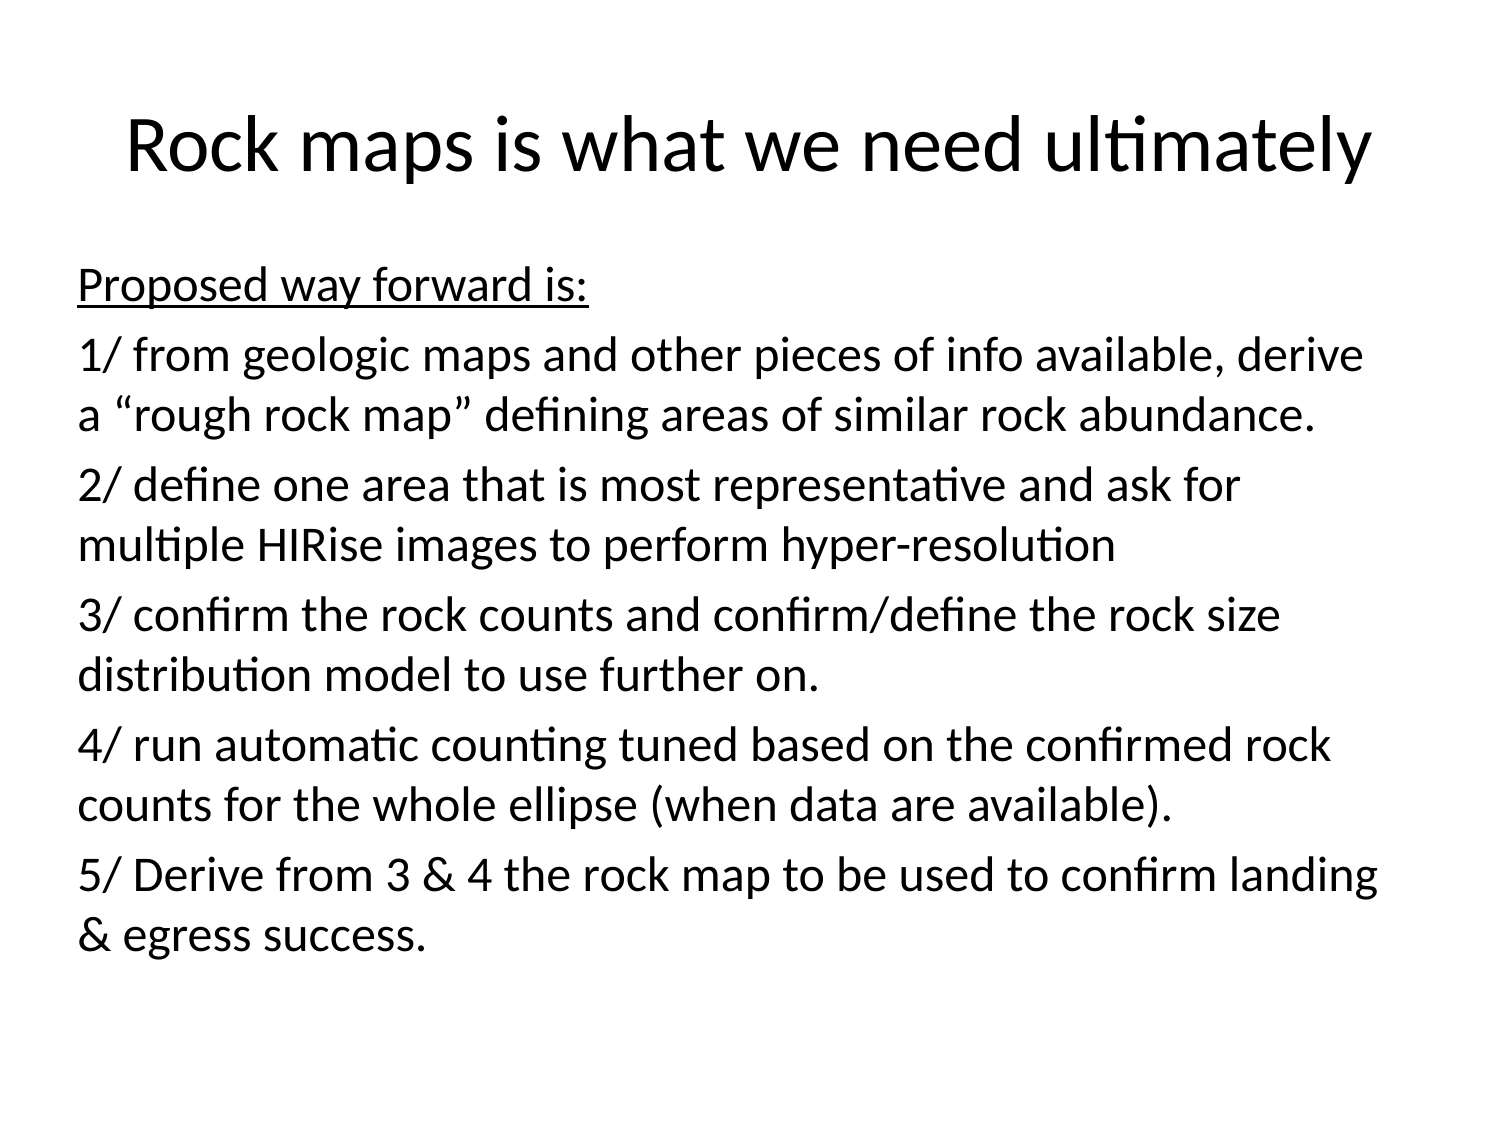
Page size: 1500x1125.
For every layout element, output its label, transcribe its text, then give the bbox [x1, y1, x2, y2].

list Proposed way forward is: 1/ from geologic maps and other pieces of info available, derive a “rough rock map” defining areas of similar rock abundance. 2/ define one area that is most representative and ask for multiple HIRise images to perform hyper-resolution 3/ confirm the rock counts and confirm/define the rock size distribution model to use further on. 4/ run automatic counting tuned based on the confirmed rock counts for the whole ellipse (when data are available). 5/ Derive from 3 & 4 the rock map to be used to confirm landing & egress success. [62, 244, 1413, 987]
title Rock maps is what we need ultimately [75, 45, 1425, 233]
